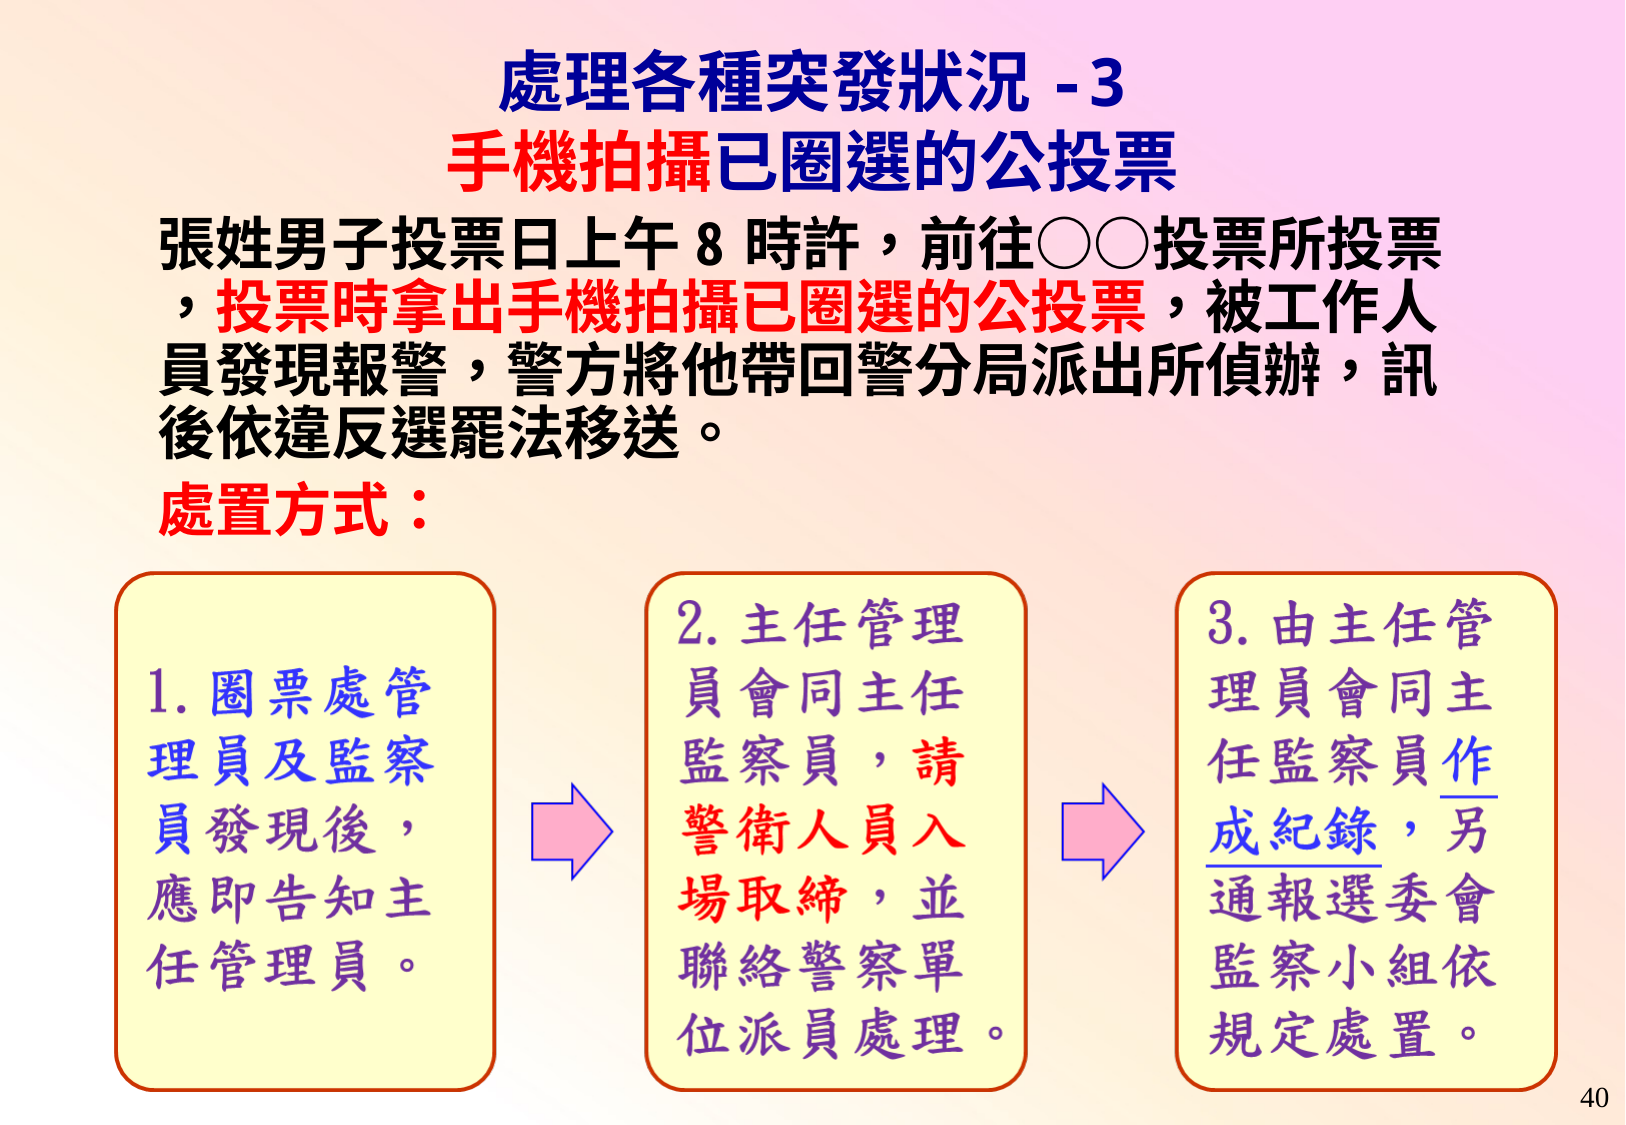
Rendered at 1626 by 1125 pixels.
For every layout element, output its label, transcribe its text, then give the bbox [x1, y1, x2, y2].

list 張姓男子投票日上午8時許，前往○○投票所投票，投票時拿出手機拍攝已圈選的公投票，被工作人員發現報警，警方將他帶回警分局派出所偵辦，訊後依違反選罷法移送。 處置方式： [142, 207, 1483, 567]
text_box 40 [1285, 1070, 1625, 1125]
picture [0, 0, 1626, 1125]
title 處理各種突發狀況-3 手機拍攝已圈選的公投票 [142, 54, 1483, 185]
